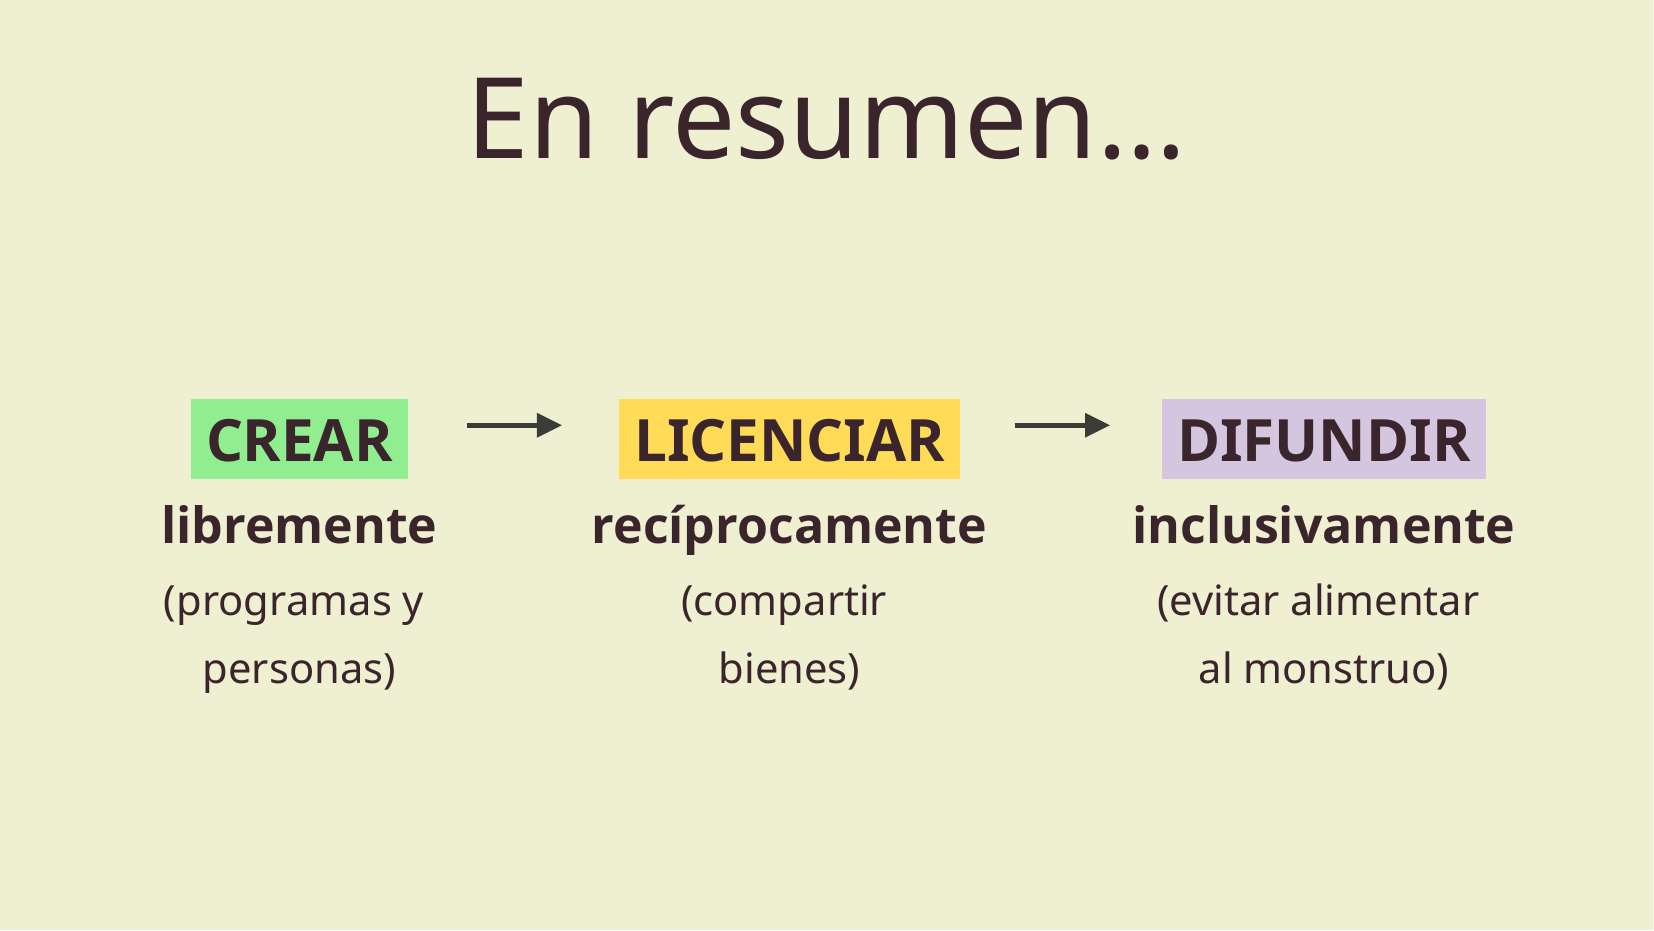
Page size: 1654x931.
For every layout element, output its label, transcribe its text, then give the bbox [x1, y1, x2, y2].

text_box DIFUNDIR inclusivamente (evitar alimentar al monstruo) [1082, 391, 1566, 643]
text_box LICENCIAR recíprocamente (compartir bienes) [567, 391, 1012, 643]
text_box CREAR libremente (programas y personas) [77, 391, 522, 643]
title En resumen… [82, 37, 1571, 193]
